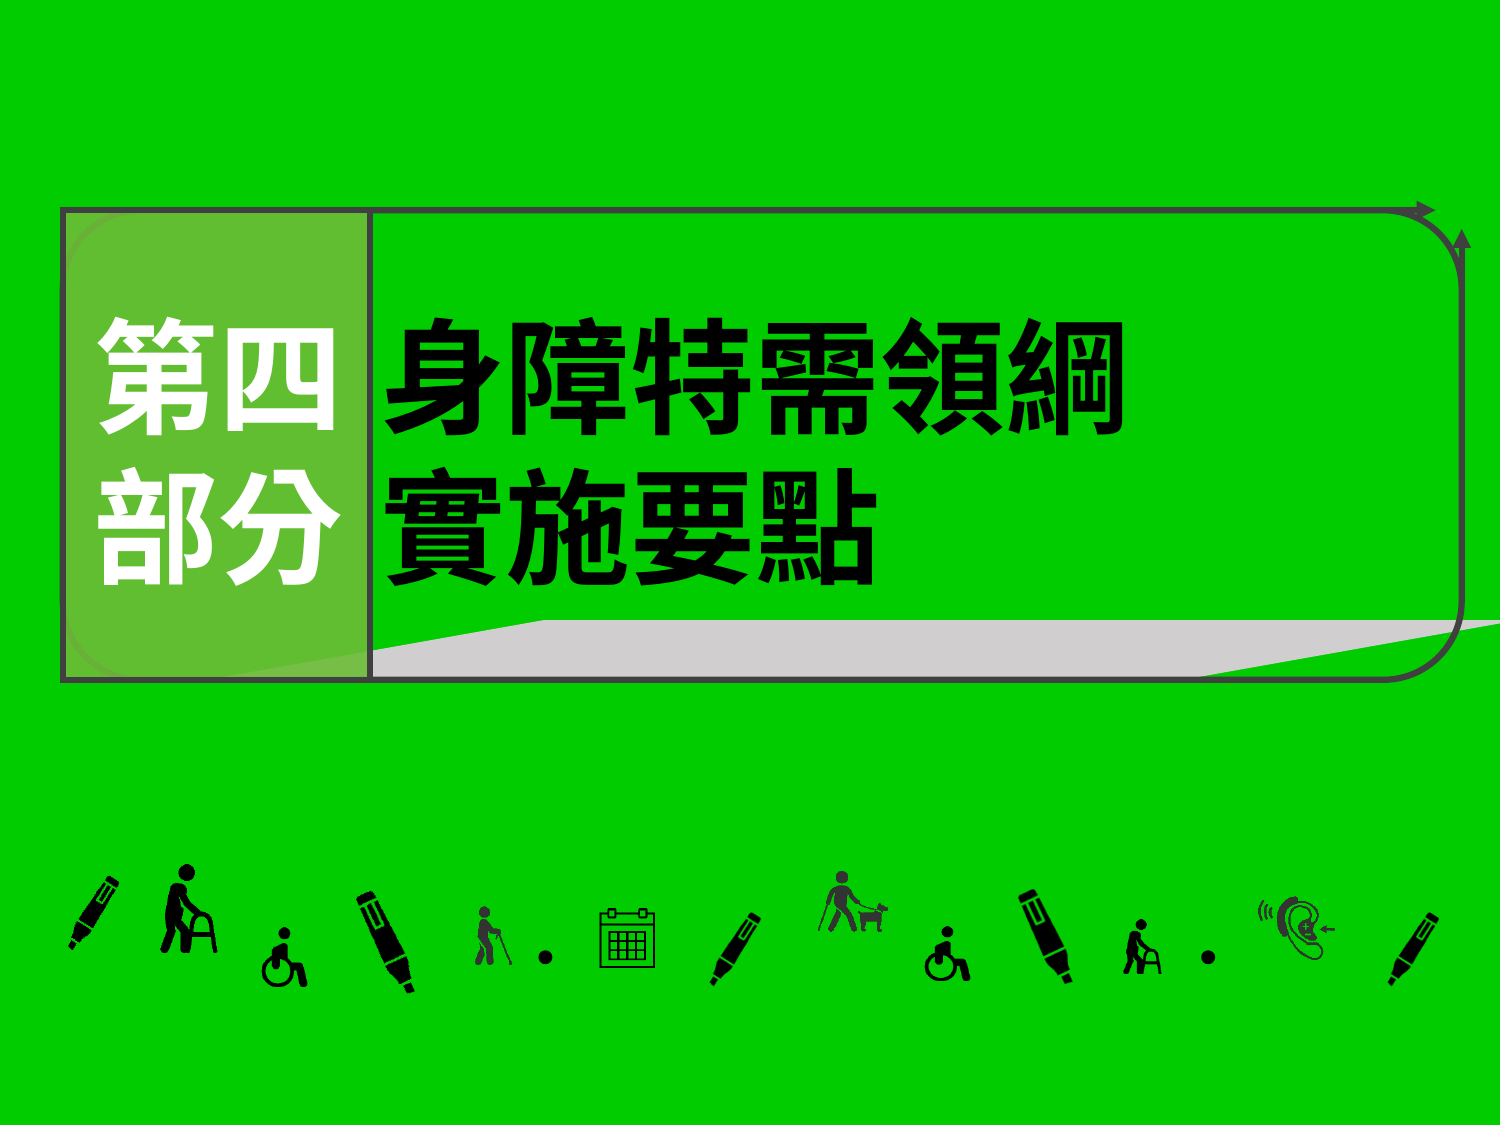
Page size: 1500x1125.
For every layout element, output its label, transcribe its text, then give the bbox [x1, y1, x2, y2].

picture [30, 851, 233, 974]
text_box 身障特需領綱 實施要點 [335, 291, 1479, 607]
picture [597, 908, 657, 968]
text_box [1201, 950, 1216, 965]
picture [254, 864, 538, 1022]
text_box [62, 210, 1455, 680]
picture [799, 847, 906, 955]
picture [675, 890, 792, 1009]
picture [917, 863, 1172, 1012]
text_box 第四 部分 [64, 291, 335, 607]
text_box [538, 950, 553, 965]
text_box [1460, 620, 1500, 631]
picture [1236, 866, 1470, 1009]
